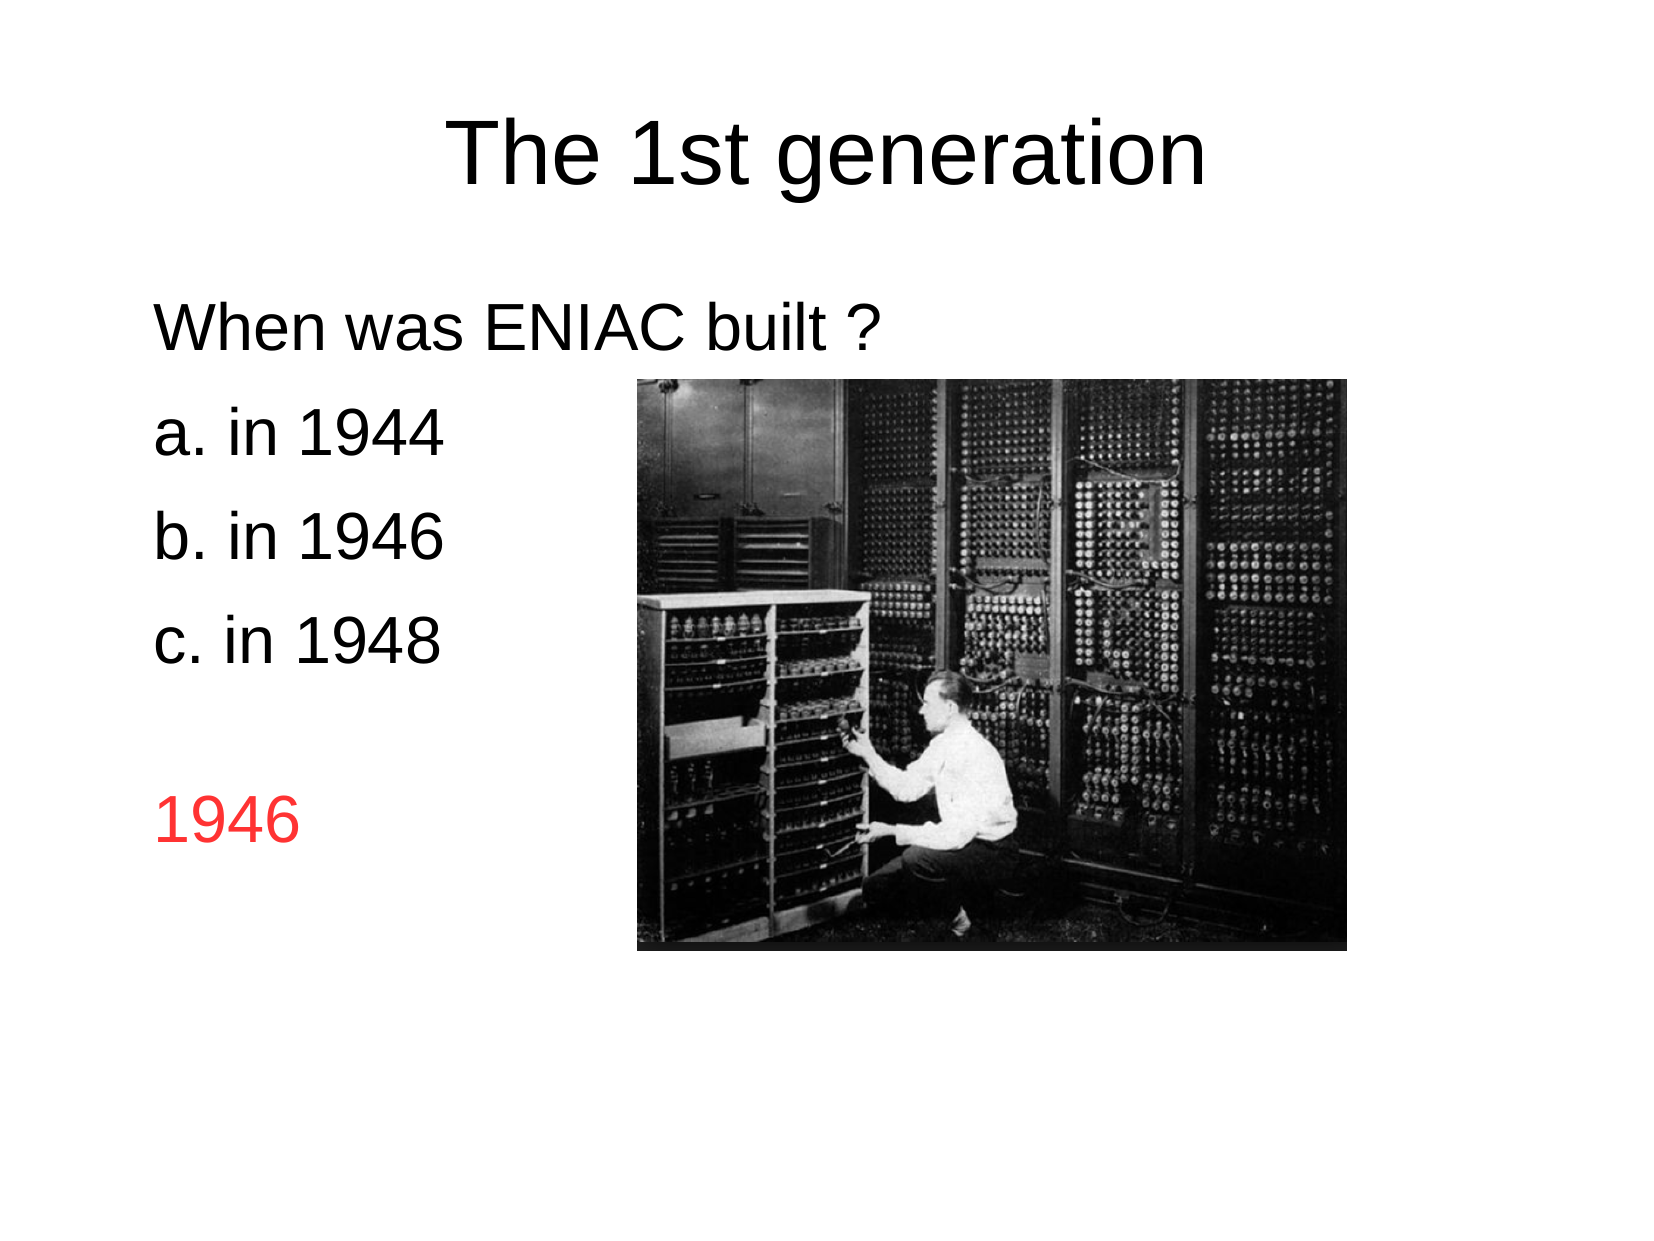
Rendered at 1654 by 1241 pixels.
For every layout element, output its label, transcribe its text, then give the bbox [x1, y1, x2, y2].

picture [637, 379, 1347, 951]
list When was ENIAC built ? a. in 1944 b. in 1946 c. in 1948 1946 [82, 290, 1571, 1010]
title The 1st generation [82, 49, 1571, 257]
